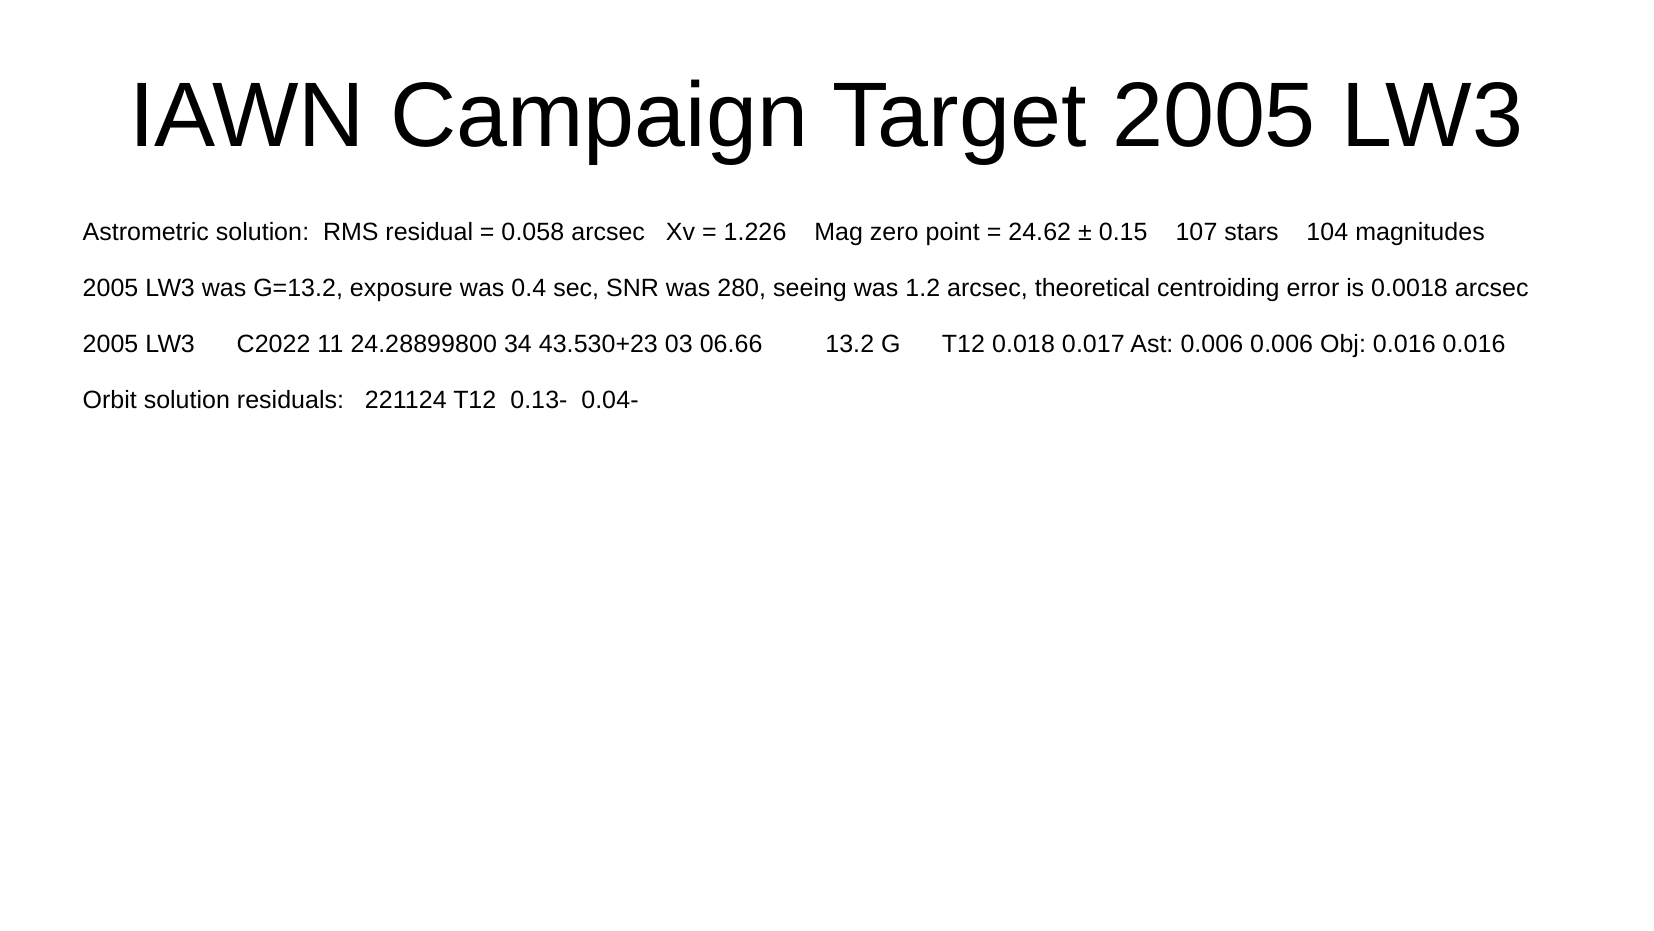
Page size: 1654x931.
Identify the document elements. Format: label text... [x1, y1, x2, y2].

list Astrometric solution: RMS residual = 0.058 arcsec Xv = 1.226 Mag zero point = 24.62 ± 0.15 107 stars 104 magnitudes 2005 LW3 was G=13.2, exposure was 0.4 sec, SNR was 280, seeing was 1.2 arcsec, theoretical centroiding error is 0.0018 arcsec 2005 LW3 C2022 11 24.28899800 34 43.530+23 03 06.66 13.2 G T12 0.018 0.017 Ast: 0.006 0.006 Obj: 0.016 0.016 Orbit solution residuals: 221124 T12 0.13- 0.04- [82, 217, 1571, 758]
title IAWN Campaign Target 2005 LW3 [82, 37, 1571, 193]
